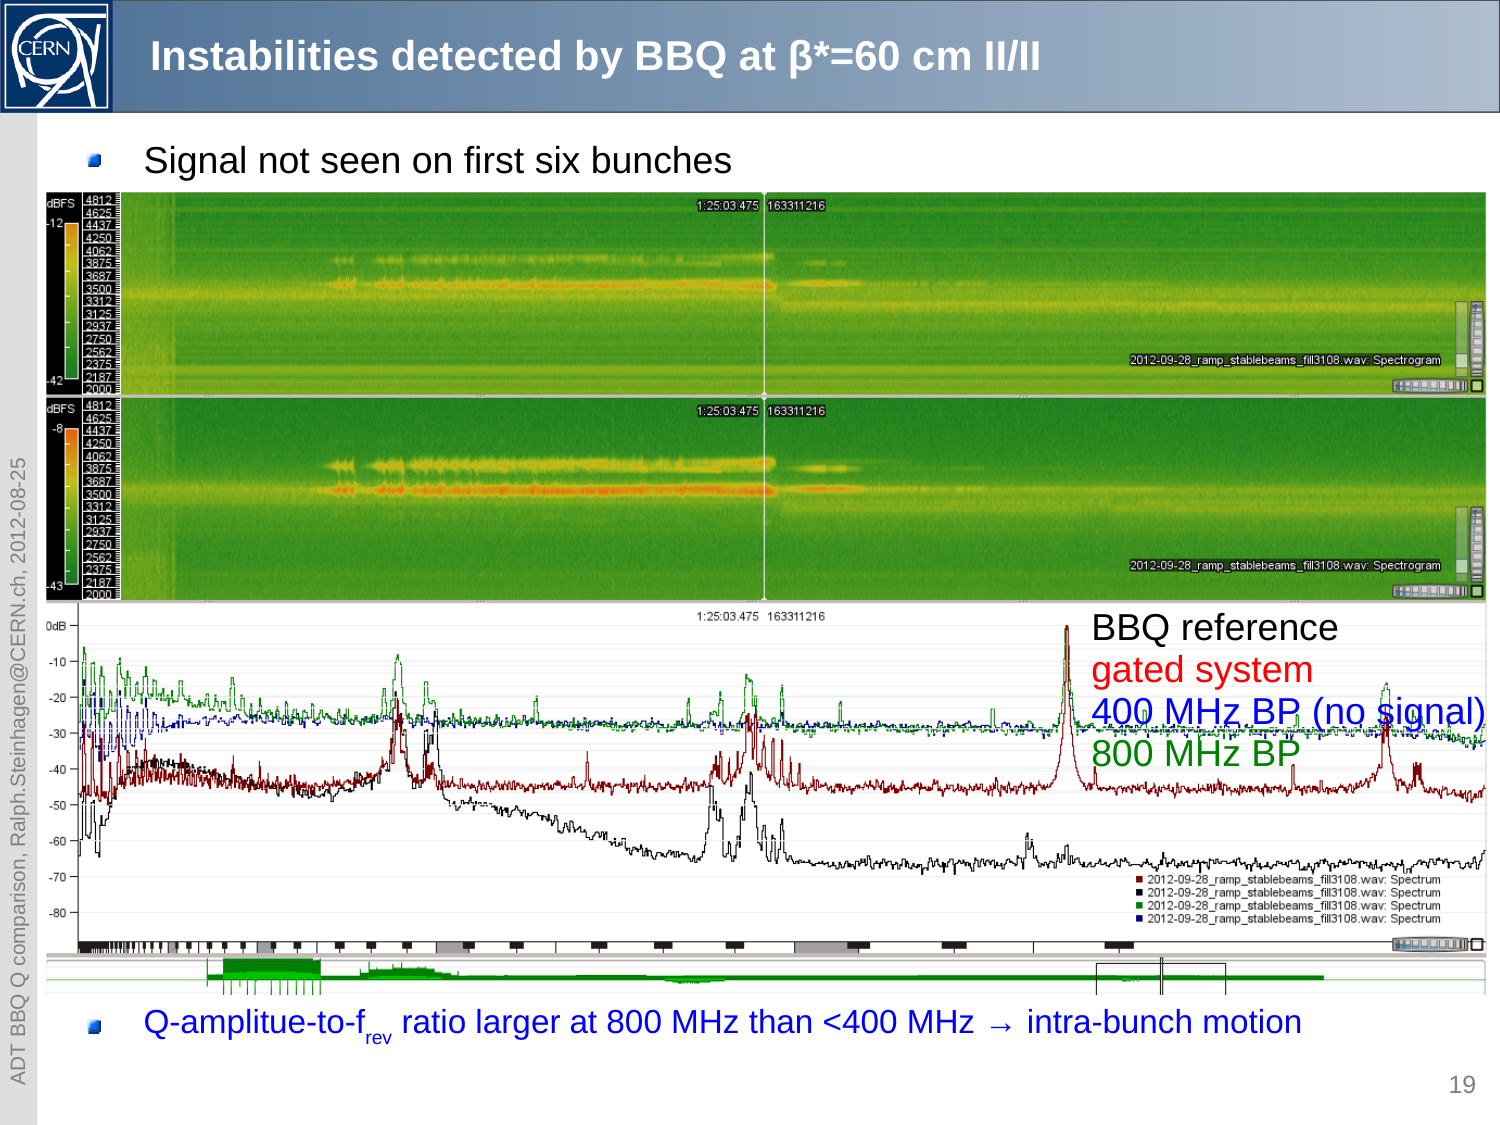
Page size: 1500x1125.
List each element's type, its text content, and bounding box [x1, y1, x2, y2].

list Signal not seen on first six bunches Q-amplitue-to-frev ratio larger at 800 MHz than <400 MHz → intra-bunch motion [87, 995, 1438, 1050]
picture [46, 192, 1487, 995]
picture [0, 0, 113, 113]
list Signal not seen on first six bunches Q-amplitue-to-frev ratio larger at 800 MHz than <400 MHz → intra-bunch motion [87, 137, 1438, 192]
text_box BBQ reference gated system 400 MHz BP (no signal) 800 MHz BP [1076, 598, 1500, 782]
title Instabilities detected by BBQ at β*=60 cm II/II [150, 0, 1201, 113]
